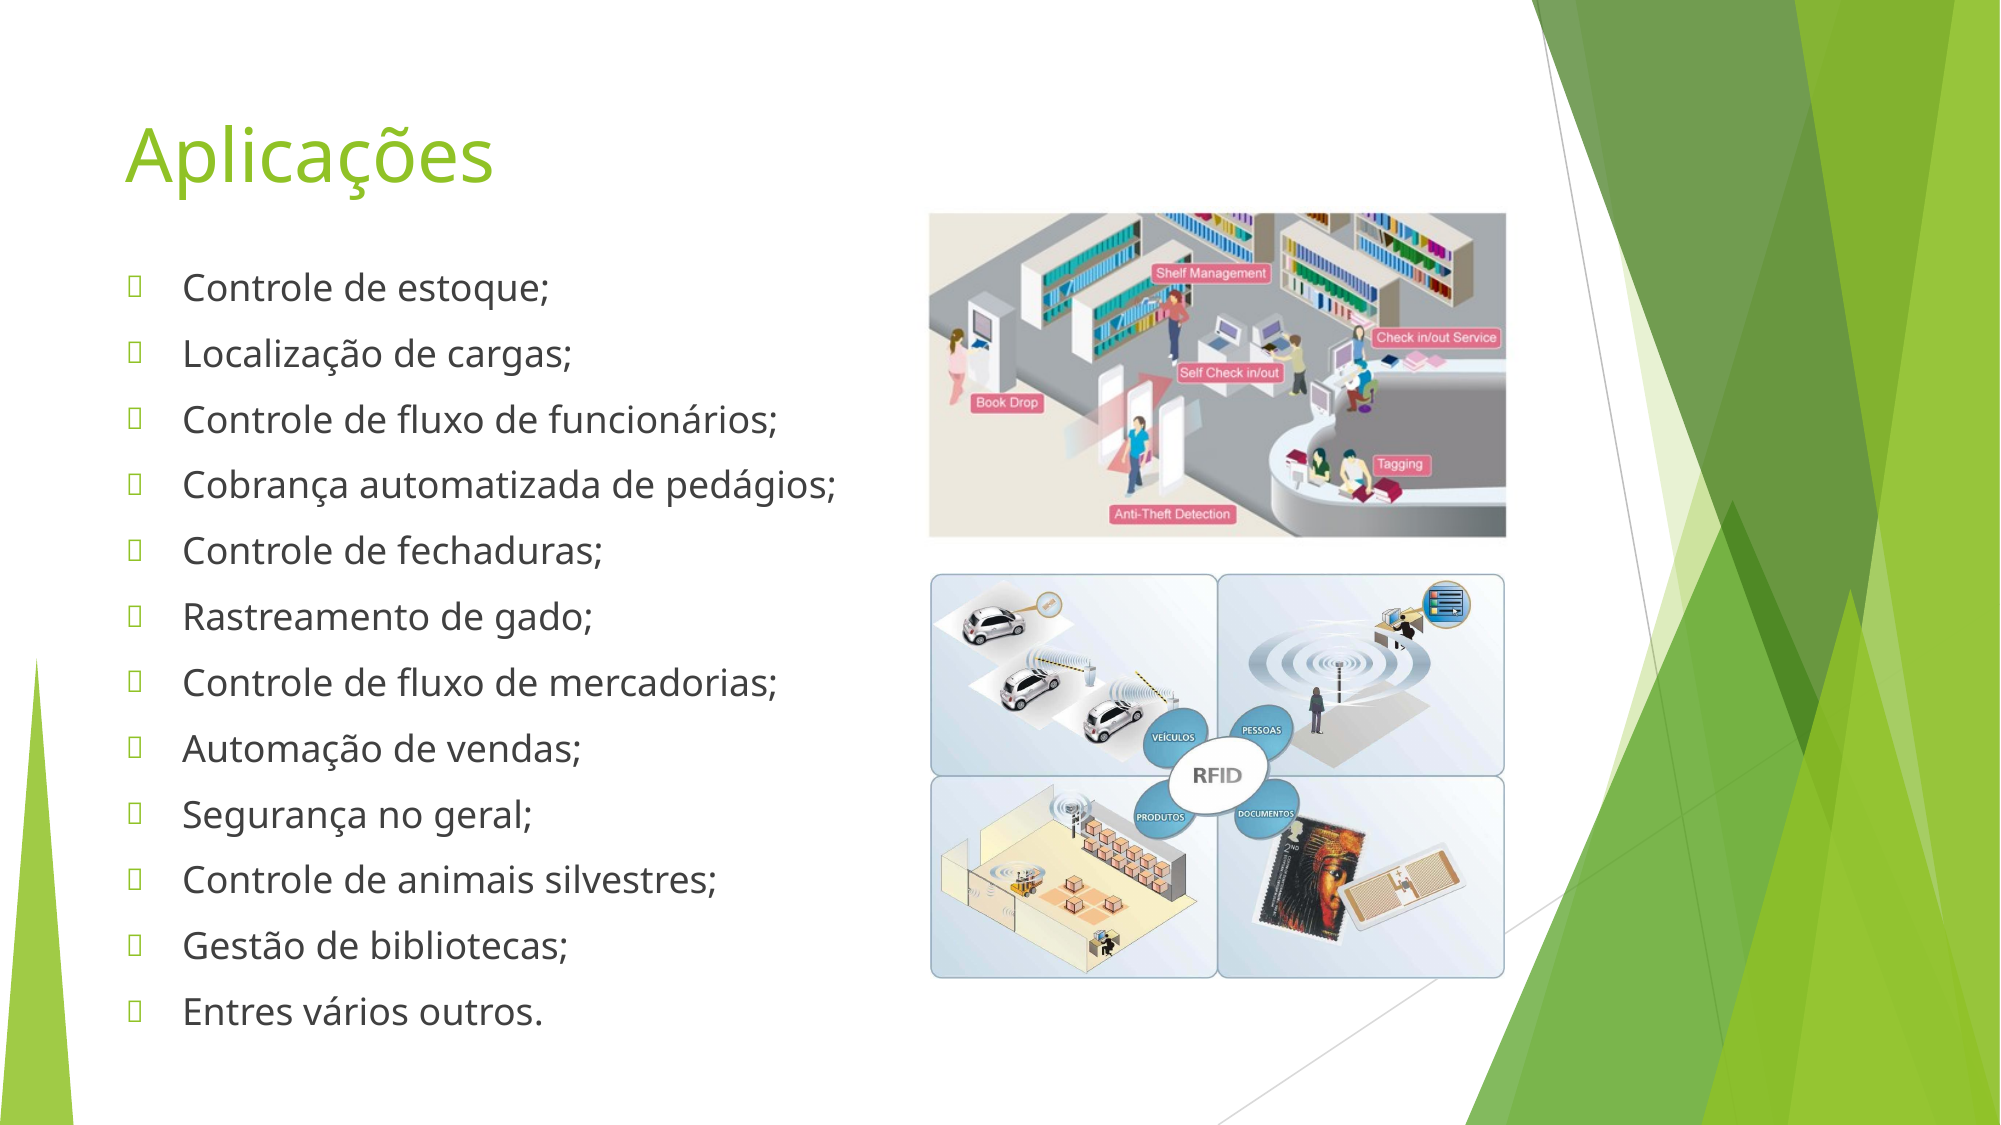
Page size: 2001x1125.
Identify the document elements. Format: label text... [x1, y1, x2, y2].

title Aplicações [111, 99, 1522, 207]
list Controle de estoque; Localização de cargas; Controle de fluxo de funcionários; Cobrança automatizada de pedágios; Controle de fechaduras; Rastreamento de gado; Controle de fluxo de mercadorias; Automação de vendas; Segurança no geral; Controle de animais silvestres; Gestão de bibliotecas; Entres vários outros. [111, 256, 1522, 992]
picture [915, 206, 1522, 550]
picture [930, 573, 1505, 979]
